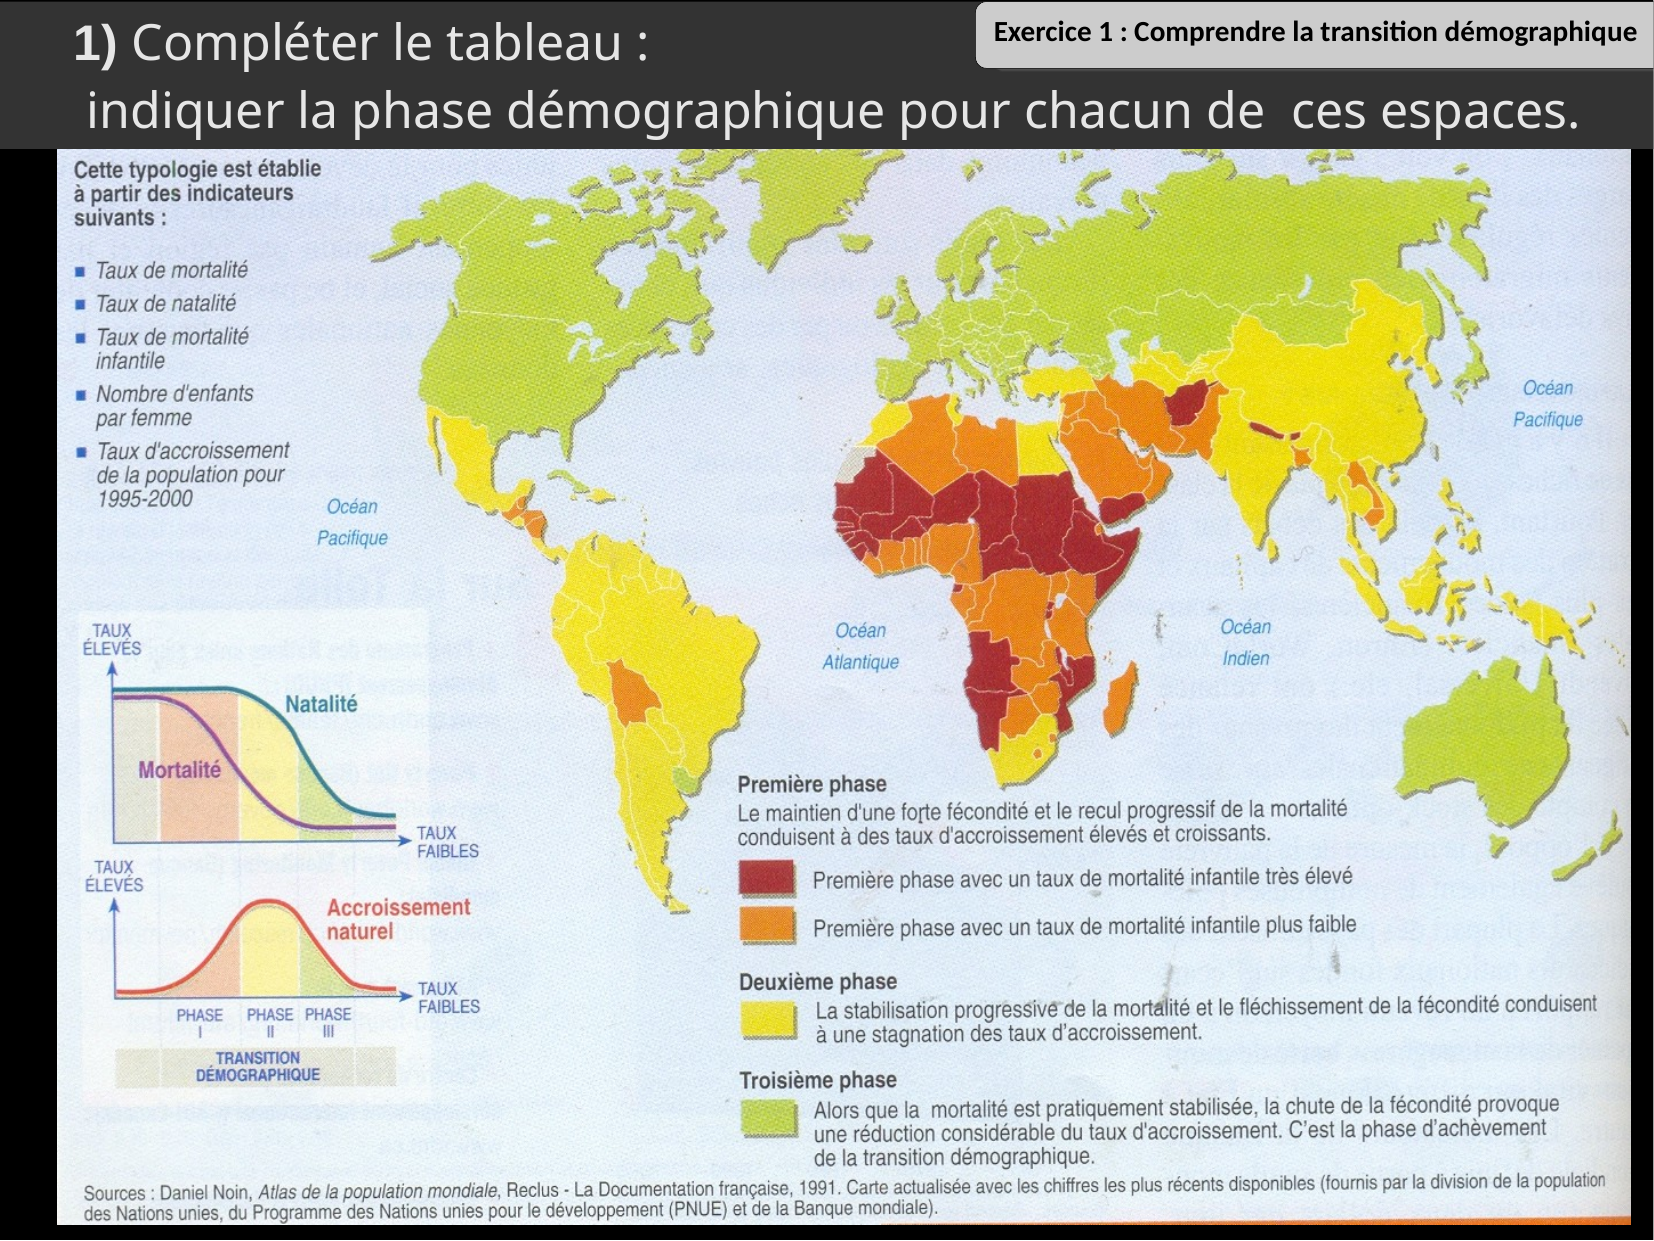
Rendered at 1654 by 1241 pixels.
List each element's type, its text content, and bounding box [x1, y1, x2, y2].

text_box Exercice 1 : Comprendre la transition démographique [975, 1, 1654, 69]
picture [57, 149, 1631, 1225]
text_box 1) Compléter le tableau : indiquer la phase démographique pour chacun de ces espaces. [0, 1, 1654, 149]
